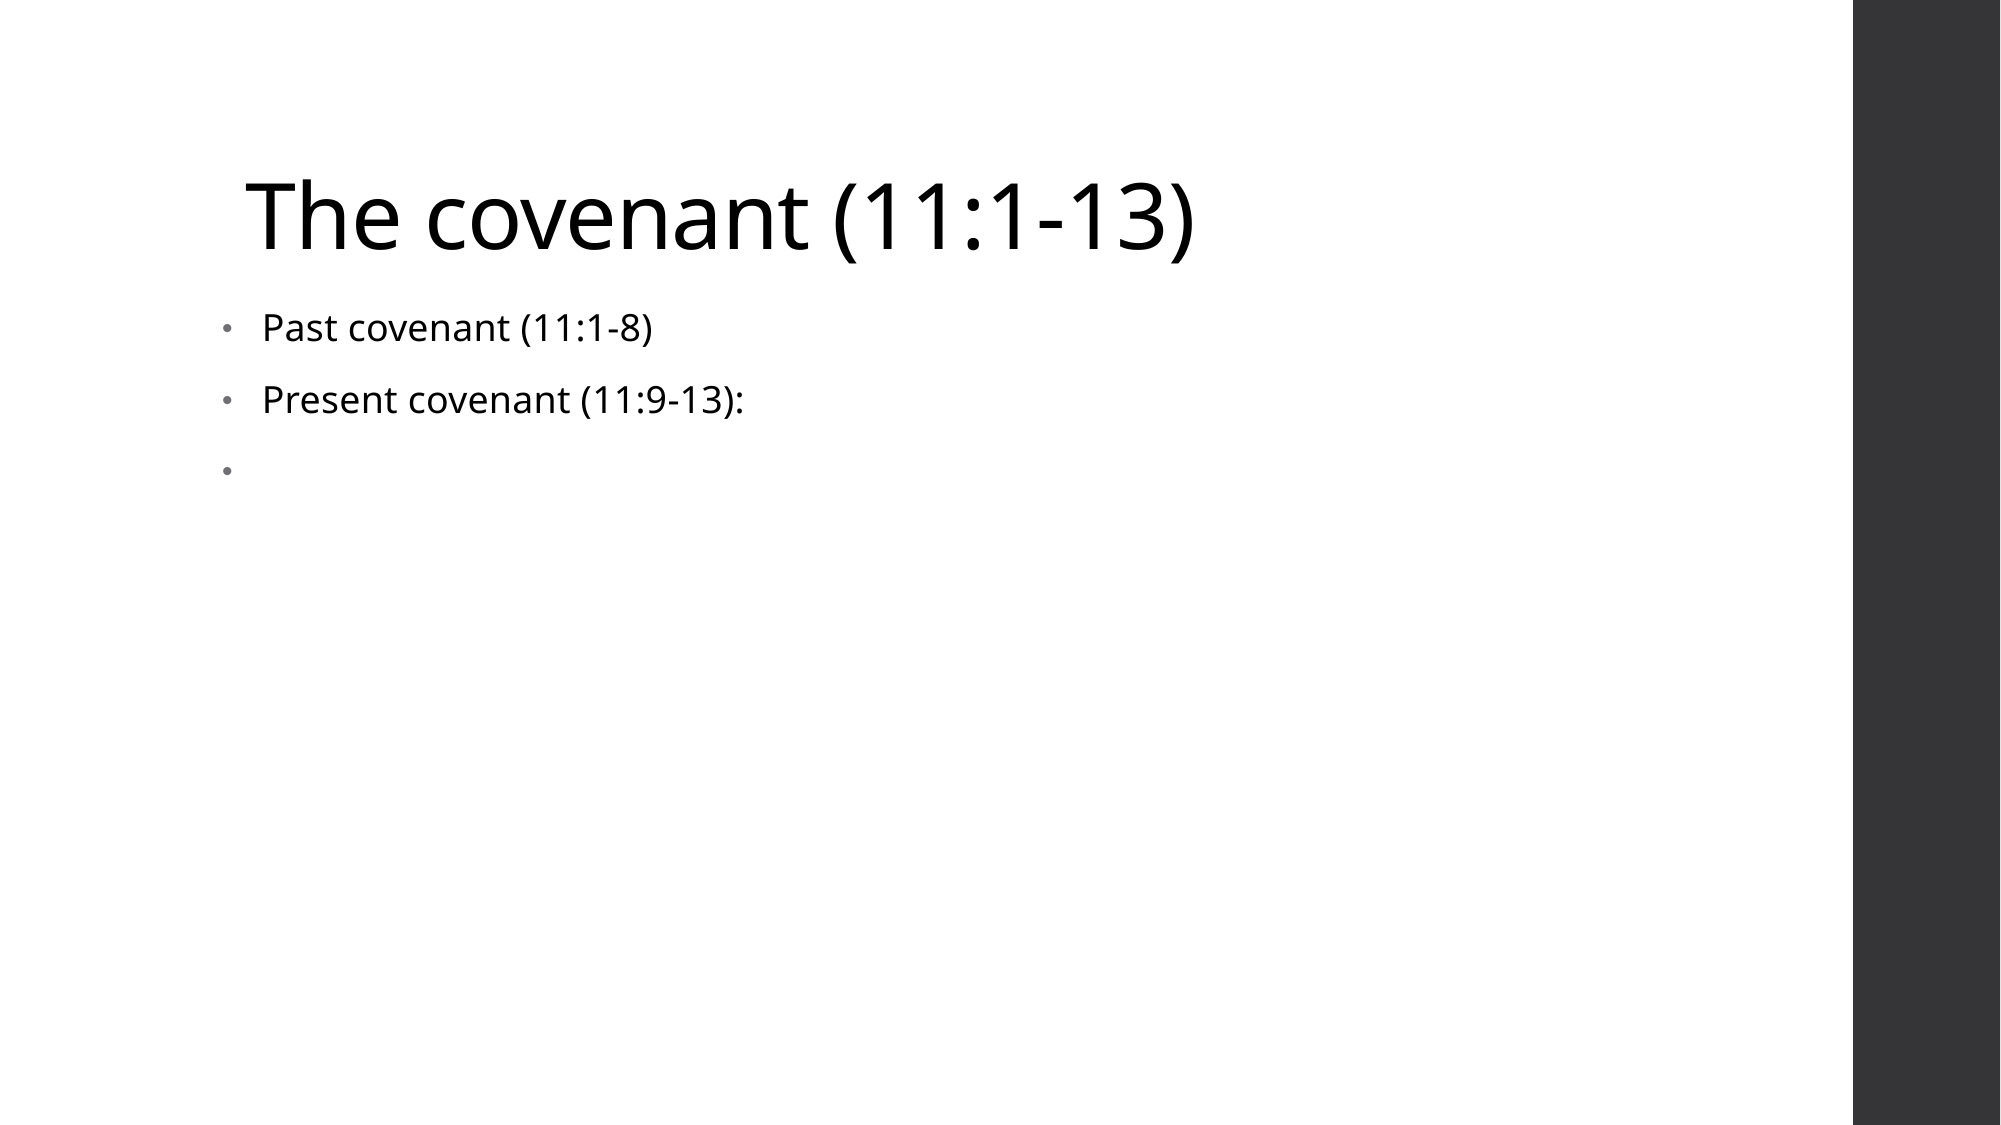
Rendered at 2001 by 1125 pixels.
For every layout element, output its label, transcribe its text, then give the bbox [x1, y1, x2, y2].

list Past covenant (11:1-8) Present covenant (11:9-13): [206, 299, 1617, 1014]
title The covenant (11:1-13) [206, 60, 1797, 278]
